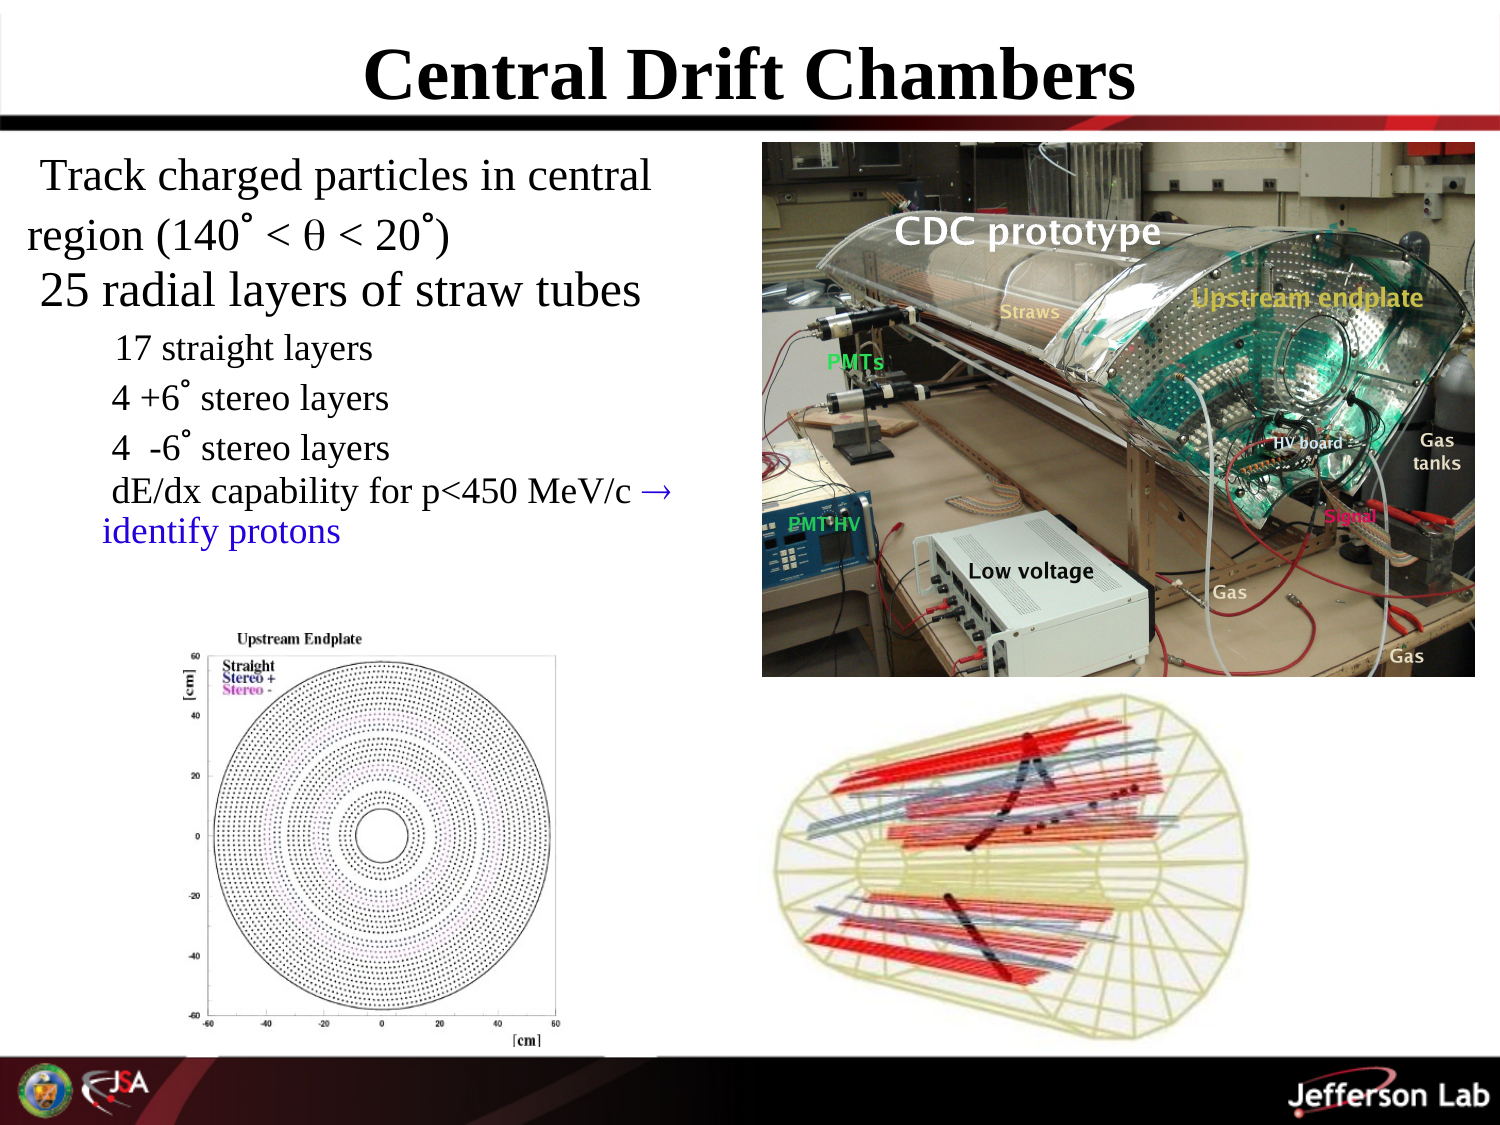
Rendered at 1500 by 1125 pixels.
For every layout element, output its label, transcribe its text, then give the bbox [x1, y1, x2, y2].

picture [0, 0, 1500, 1125]
text_box Track charged particles in central region (140˚ <  < 20˚) 25 radial layers of straw tubes 17 straight layers 4 +6˚ stereo layers 4 -6˚ stereo layers dE/dx capability for p<450 MeV/c  identify protons [27, 147, 769, 601]
title Central Drift Chambers [112, 0, 1388, 147]
